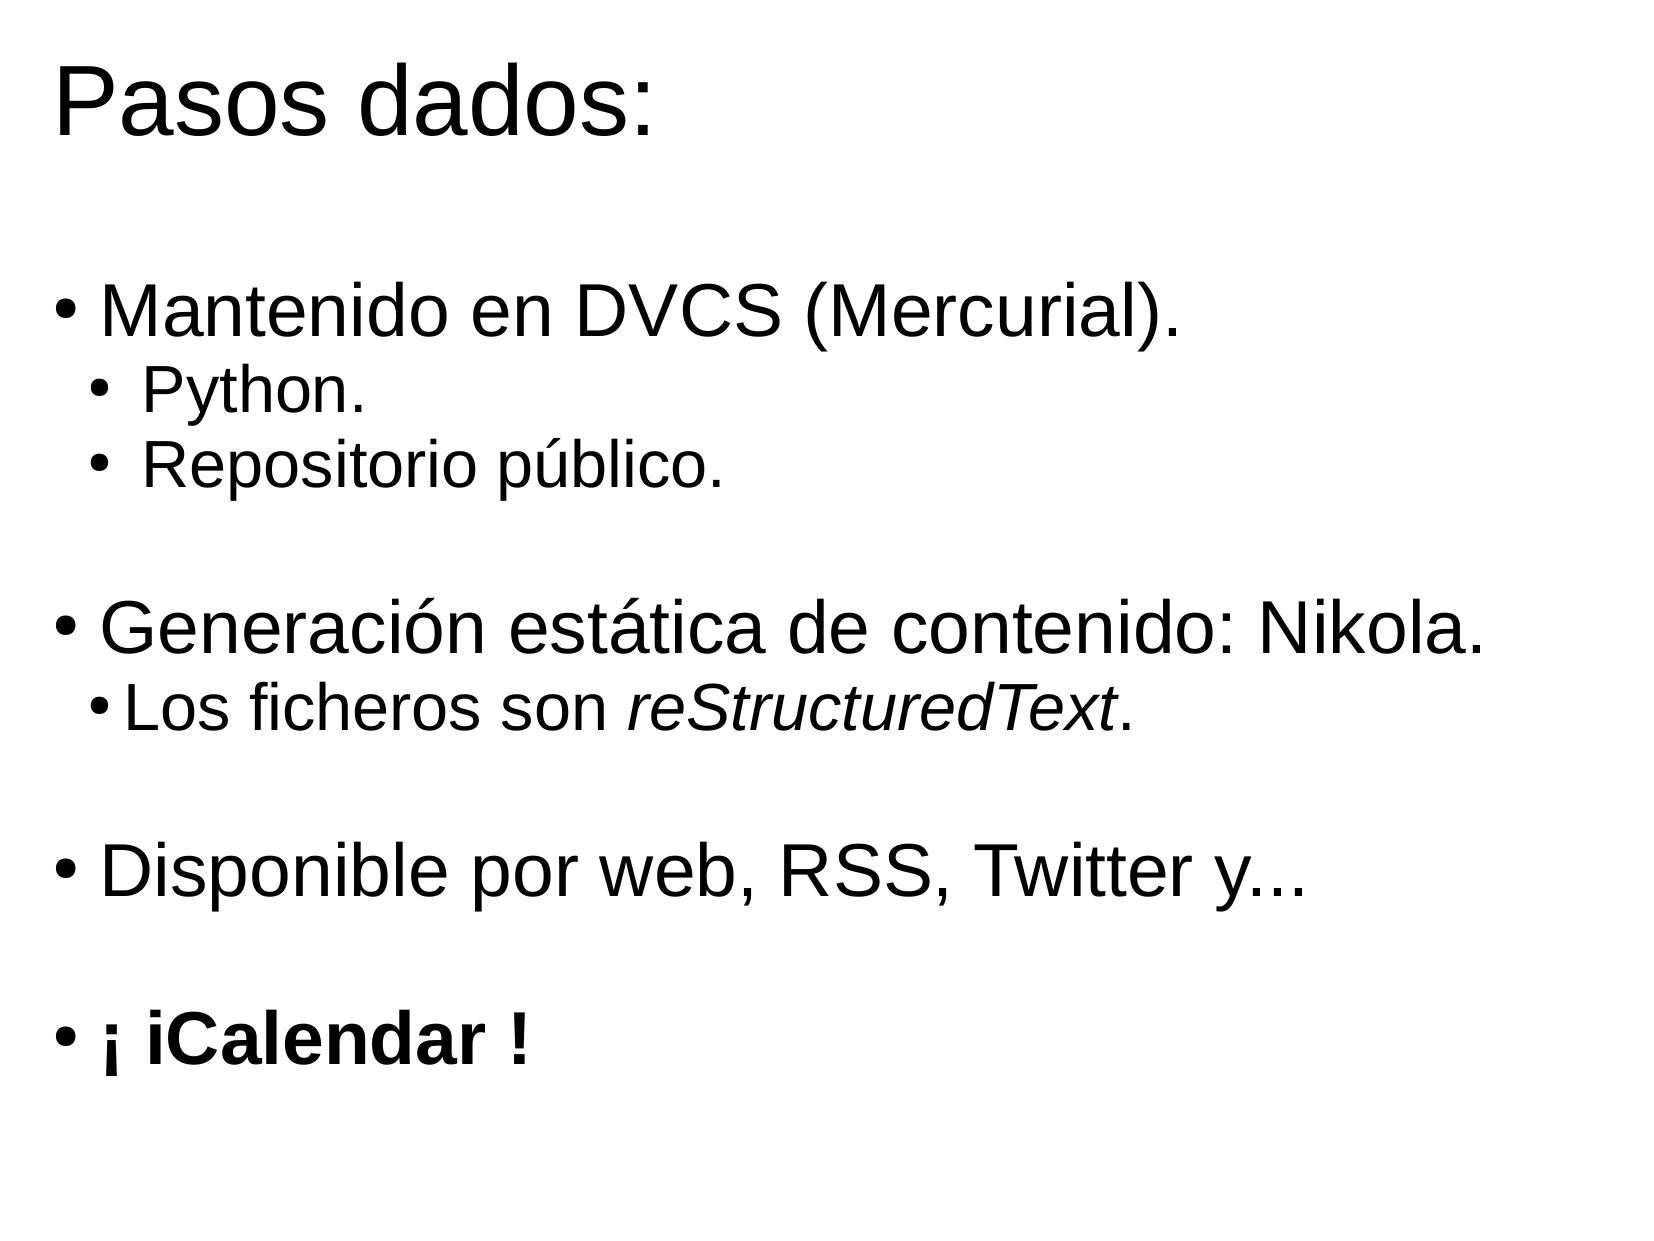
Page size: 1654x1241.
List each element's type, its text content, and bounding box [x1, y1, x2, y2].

text_box Pasos dados: Mantenido en DVCS (Mercurial). Python. Repositorio público. Generación estática de contenido: Nikola. Los ficheros son reStructuredText. Disponible por web, RSS, Twitter y... ¡ iCalendar ! [37, 37, 1613, 1088]
